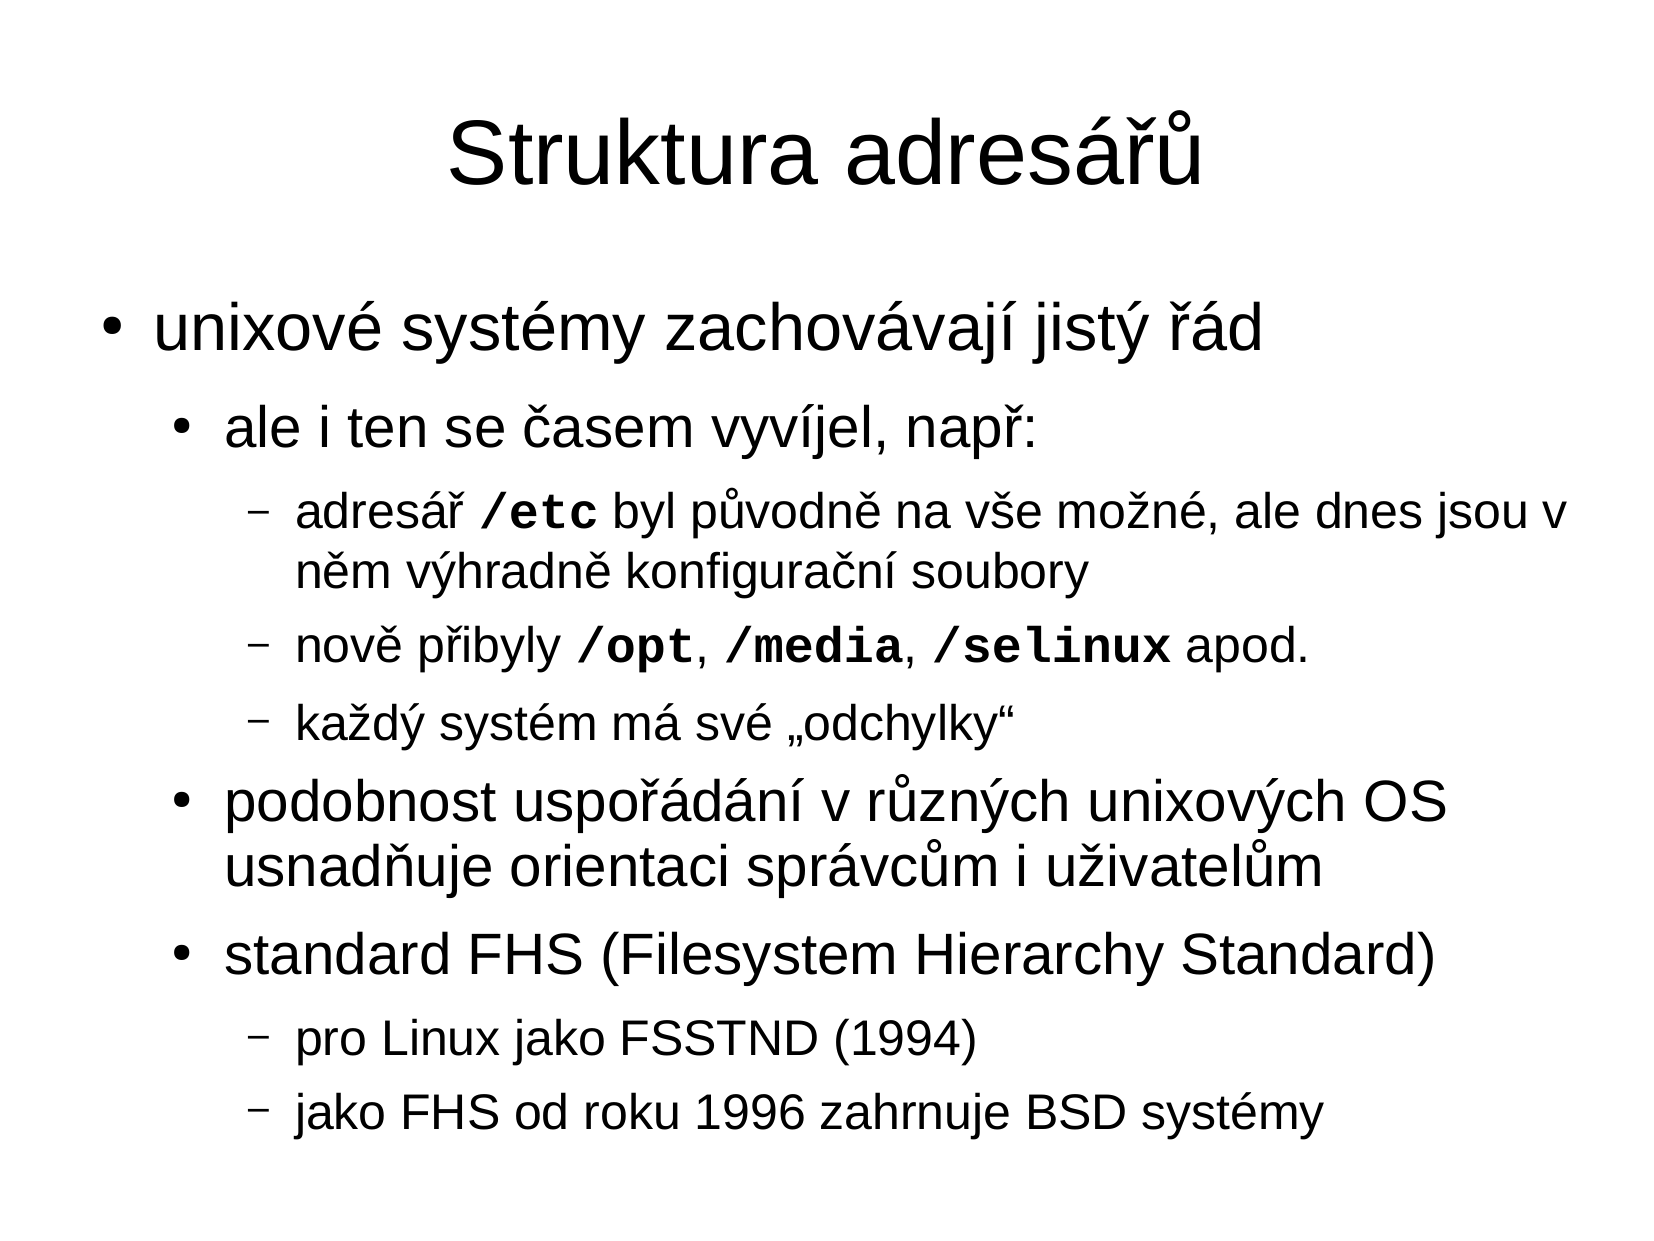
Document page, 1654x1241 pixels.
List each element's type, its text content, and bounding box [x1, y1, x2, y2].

title Struktura adresářů [82, 56, 1571, 250]
list unixové systémy zachovávají jistý řád ale i ten se časem vyvíjel, např: adresář /etc byl původně na vše možné, ale dnes jsou v něm výhradně konfigurační soubory nově přibyly /opt, /media, /selinux apod. každý systém má své „odchylky“ podobnost uspořádání v různých unixových OS usnadňuje orientaci správcům i uživatelům standard FHS (Filesystem Hierarchy Standard) pro Linux jako FSSTND (1994) jako FHS od roku 1996 zahrnuje BSD systémy [82, 290, 1571, 1140]
